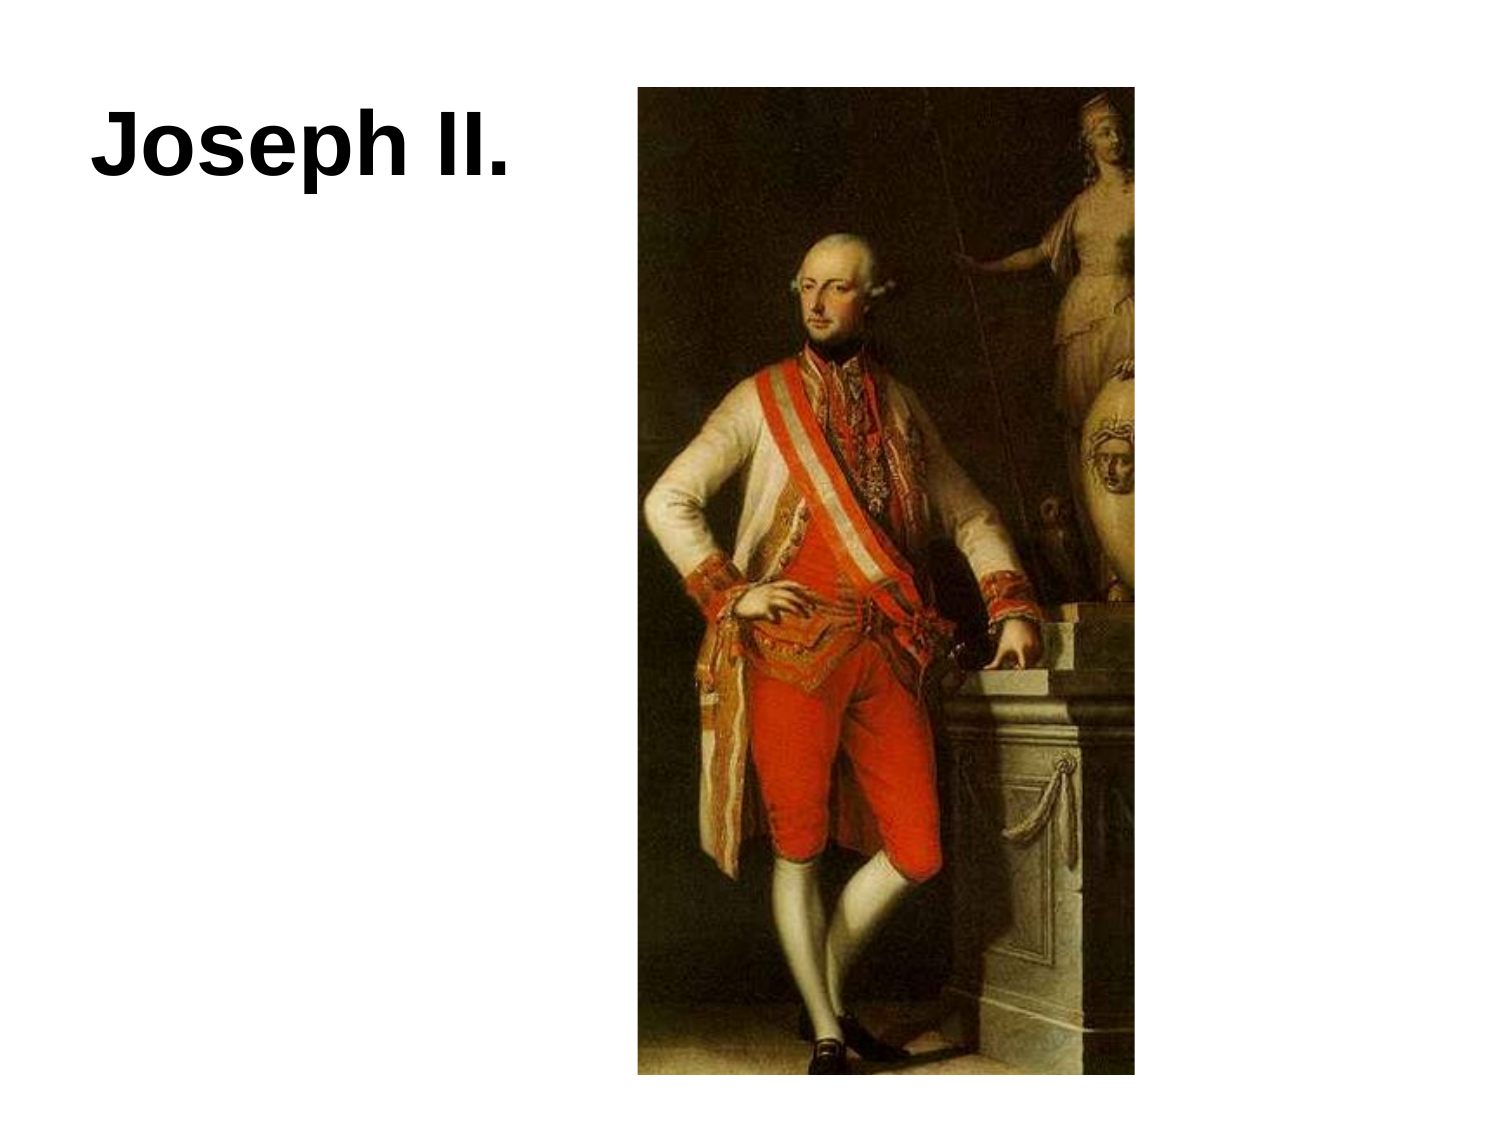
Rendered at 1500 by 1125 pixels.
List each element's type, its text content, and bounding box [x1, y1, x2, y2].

title Joseph II. [75, 45, 1426, 233]
picture [637, 233, 1135, 1075]
